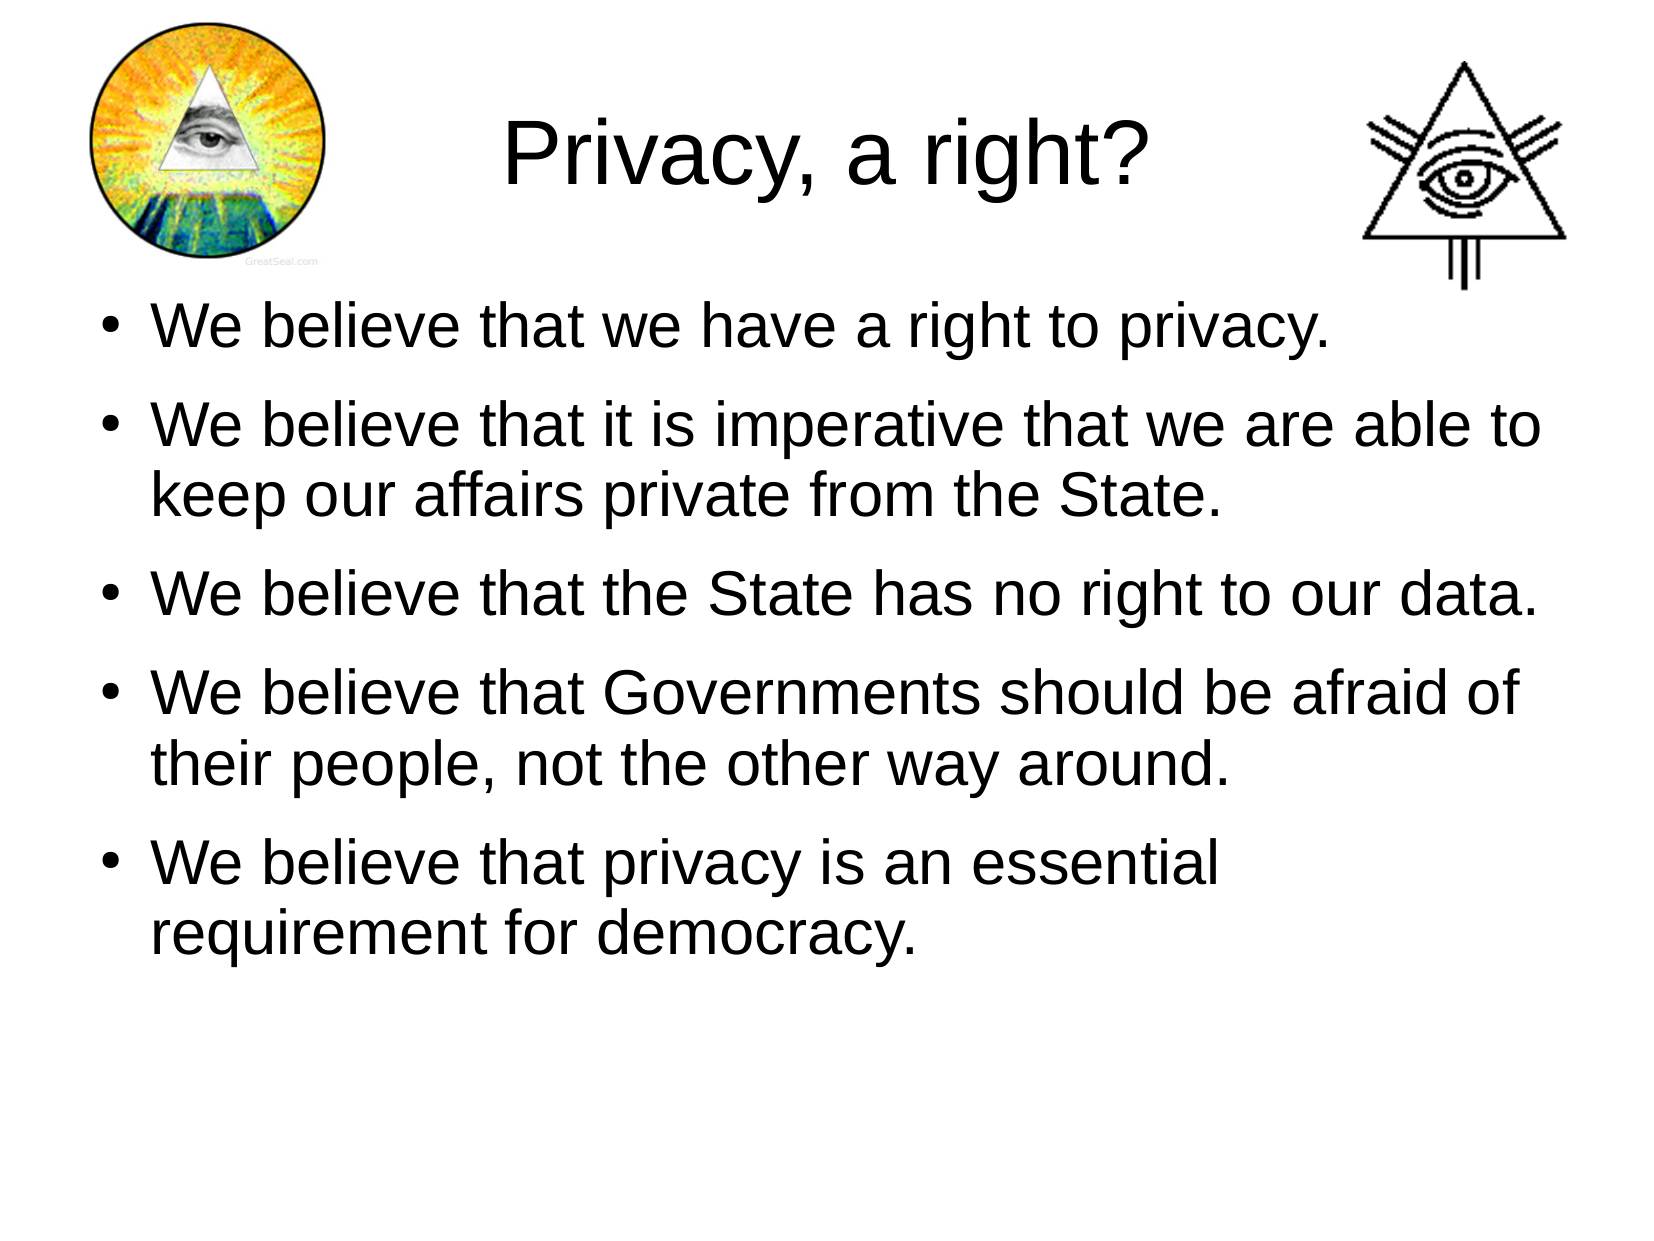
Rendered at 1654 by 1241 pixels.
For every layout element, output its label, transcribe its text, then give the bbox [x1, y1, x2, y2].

list We believe that we have a right to privacy. We believe that it is imperative that we are able to keep our affairs private from the State. We believe that the State has no right to our data. We believe that Governments should be afraid of their people, not the other way around. We believe that privacy is an essential requirement for democracy. [82, 290, 1571, 1010]
picture [81, 14, 334, 267]
picture [1361, 61, 1571, 299]
title Privacy, a right? [334, 49, 1571, 257]
